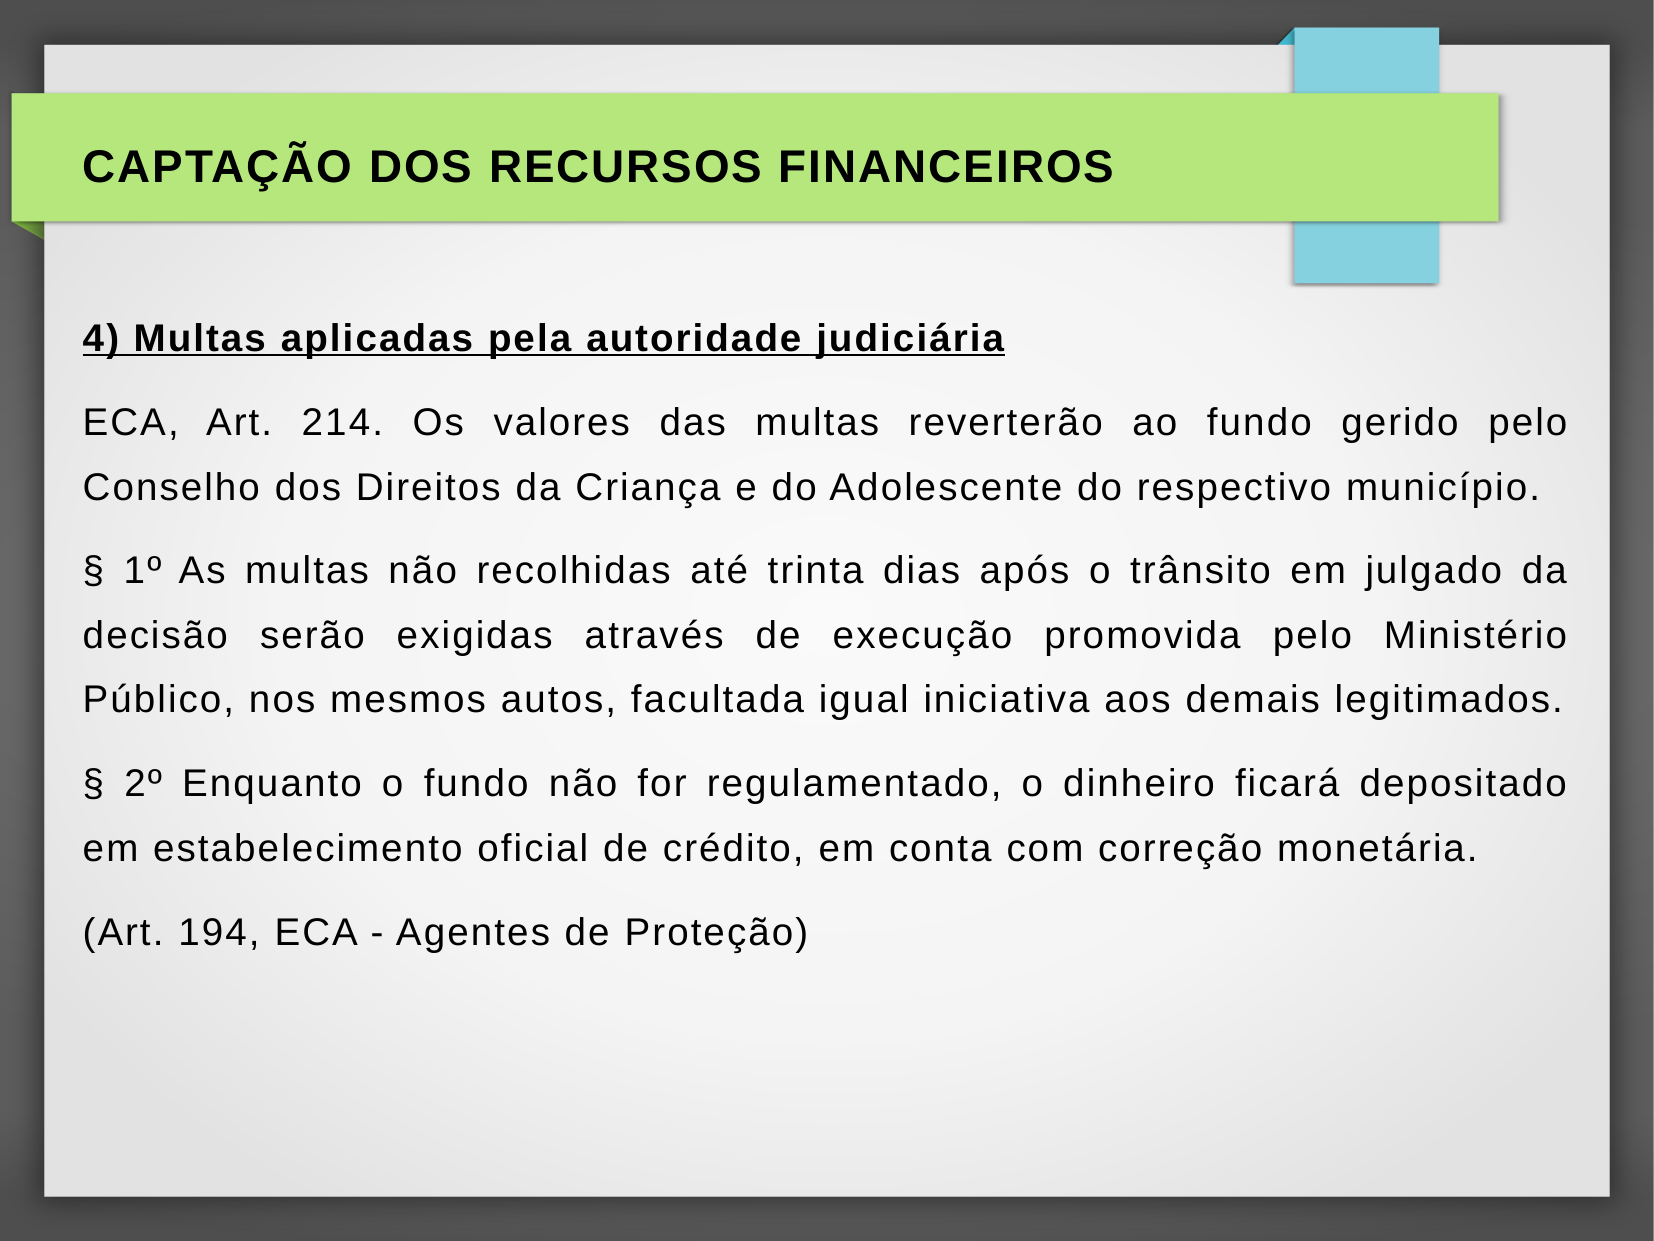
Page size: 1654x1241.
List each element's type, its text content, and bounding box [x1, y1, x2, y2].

list 4) Multas aplicadas pela autoridade judiciária ECA, Art. 214. Os valores das multas reverterão ao fundo gerido pelo Conselho dos Direitos da Criança e do Adolescente do respectivo município. § 1º As multas não recolhidas até trinta dias após o trânsito em julgado da decisão serão exigidas através de execução promovida pelo Ministério Público, nos mesmos autos, facultada igual iniciativa aos demais legitimados. § 2º Enquanto o fundo não for regulamentado, o dinheiro ficará depositado em estabelecimento oficial de crédito, em conta com correção monetária. (Art. 194, ECA - Agentes de Proteção) [82, 295, 1571, 1015]
picture [0, 0, 1654, 1241]
title CAPTAÇÃO DOS RECURSOS FINANCEIROS [82, 94, 1264, 213]
